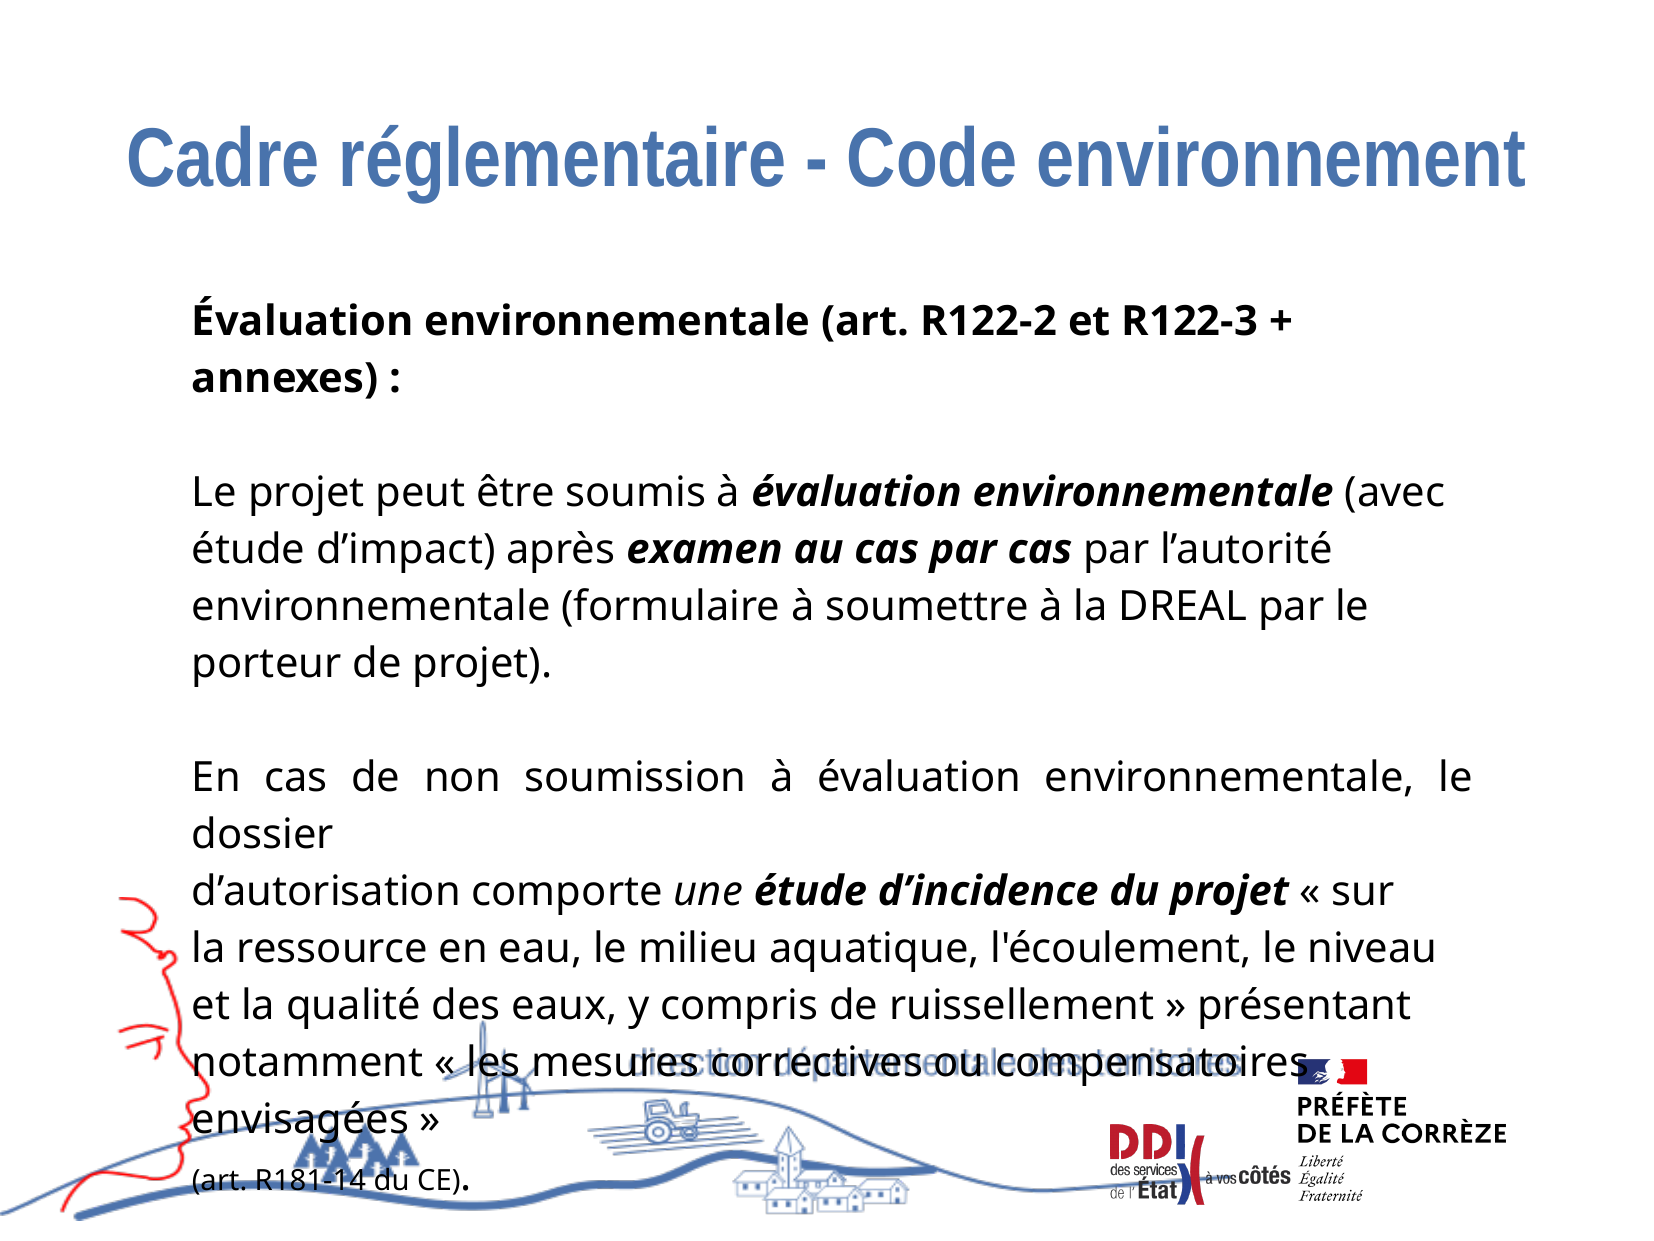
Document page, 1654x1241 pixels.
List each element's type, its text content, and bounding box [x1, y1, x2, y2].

picture [318, 1004, 330, 1016]
picture [1204, 1004, 1217, 1016]
picture [292, 1004, 304, 1016]
picture [565, 1004, 577, 1016]
picture [686, 1004, 699, 1016]
picture [1298, 1066, 1304, 1073]
picture [257, 1008, 267, 1016]
picture [835, 1004, 847, 1016]
picture [437, 1004, 449, 1016]
picture [913, 1004, 925, 1016]
picture [635, 1004, 642, 1015]
text_box Évaluation environnementale (art. R122-2 et R122-3 + annexes) : Le projet peut être soumis à évaluation environnementale (avec étude d’impact) après examen au cas par cas par l’autorité environnementale (formulaire à soumettre à la DREAL par le porteur de projet). En cas de non soumission à évaluation environnementale, le dossier d’autorisation comporte une étude d’incidence du projet « sur la ressource en eau, le milieu aquatique, l'écoulement, le niveau et la qualité des eaux, y compris de ruissellement » présentant notamment « les mesures correctives ou compensatoires envisagées » (art. R181-14 du CE). [177, 283, 1489, 1004]
picture [541, 1008, 551, 1016]
picture [0, 897, 1291, 1221]
title Cadre réglementaire - Code environnement [82, 49, 1571, 257]
picture [751, 1004, 764, 1016]
picture [343, 1008, 353, 1016]
picture [1298, 1059, 1506, 1201]
